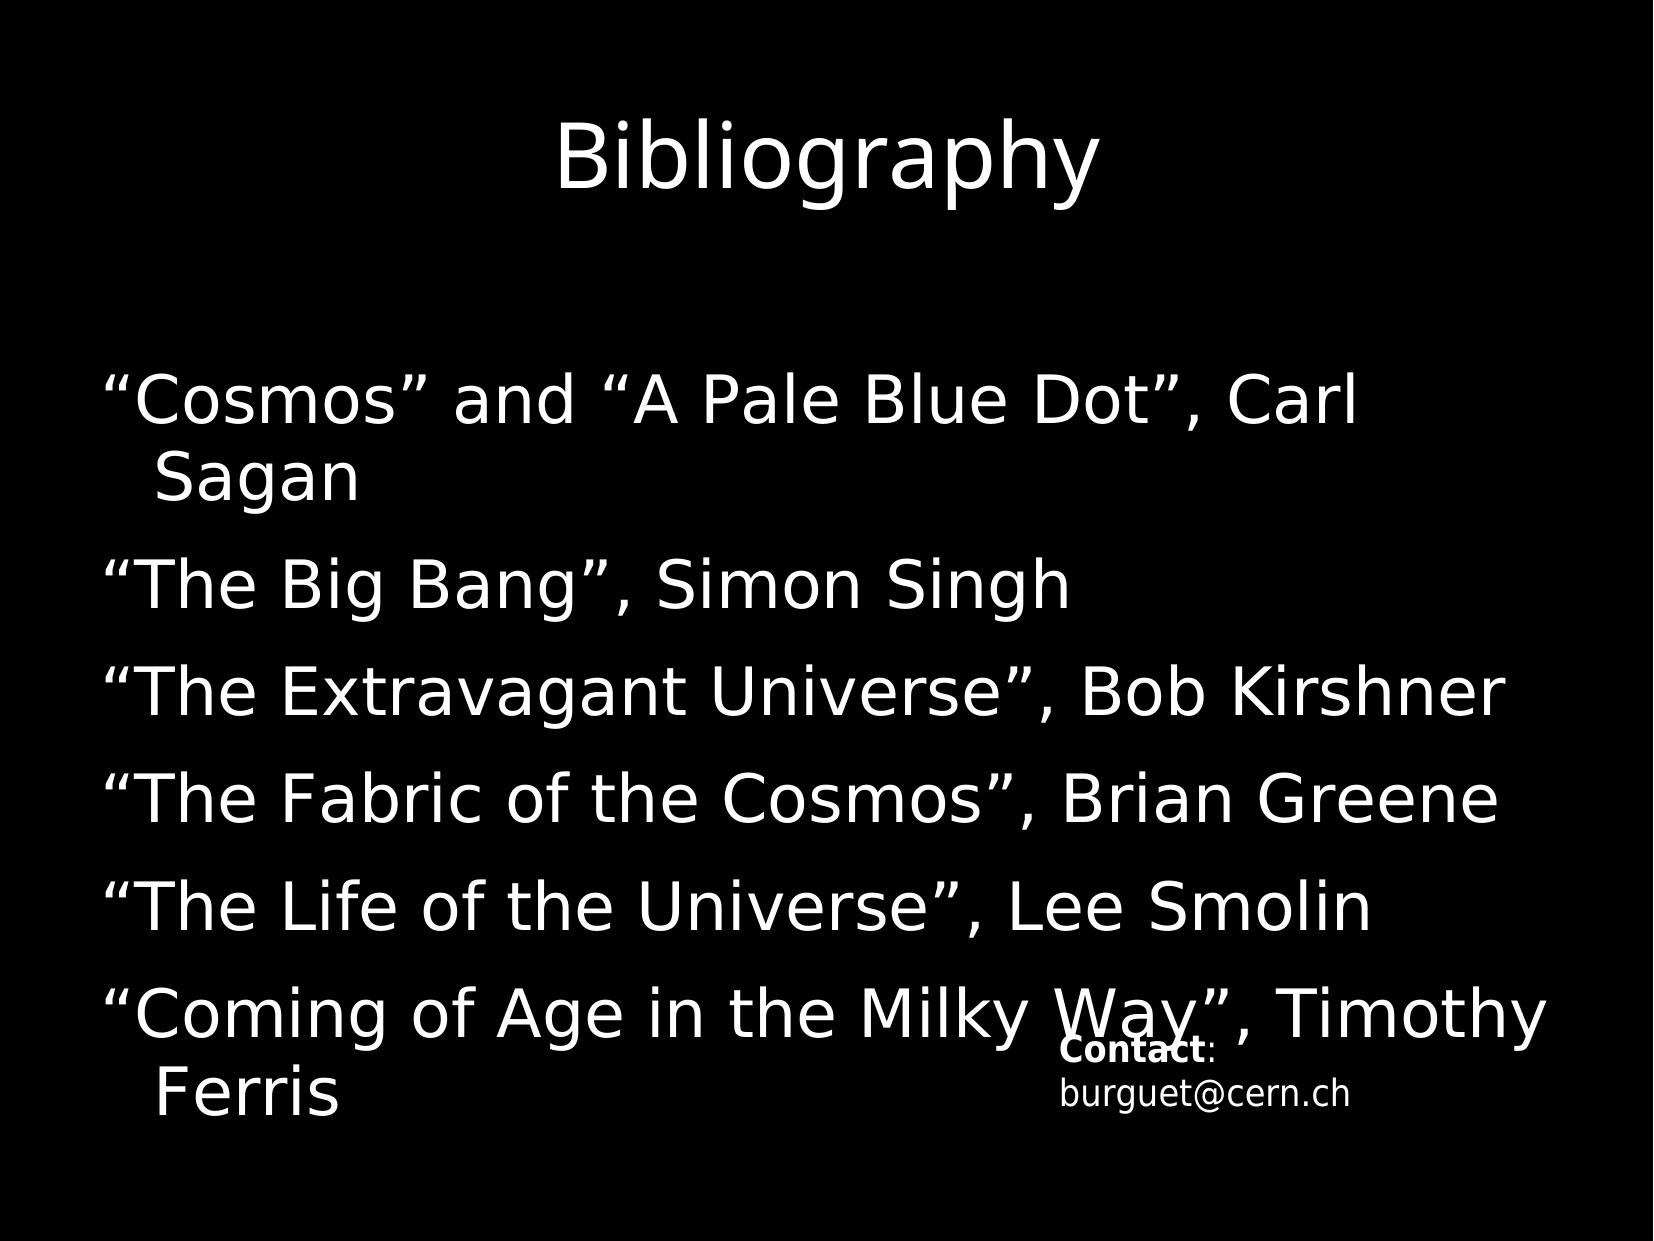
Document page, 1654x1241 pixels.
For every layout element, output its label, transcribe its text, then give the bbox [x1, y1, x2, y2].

list “Cosmos” and “A Pale Blue Dot”, Carl Sagan “The Big Bang”, Simon Singh “The Extravagant Universe”, Bob Kirshner “The Fabric of the Cosmos”, Brian Greene “The Life of the Universe”, Lee Smolin “Coming of Age in the Milky Way”, Timothy Ferris [82, 361, 1571, 1054]
title Bibliography [82, 56, 1571, 250]
text_box Contact: burguet@cern.ch [1044, 1020, 1495, 1123]
